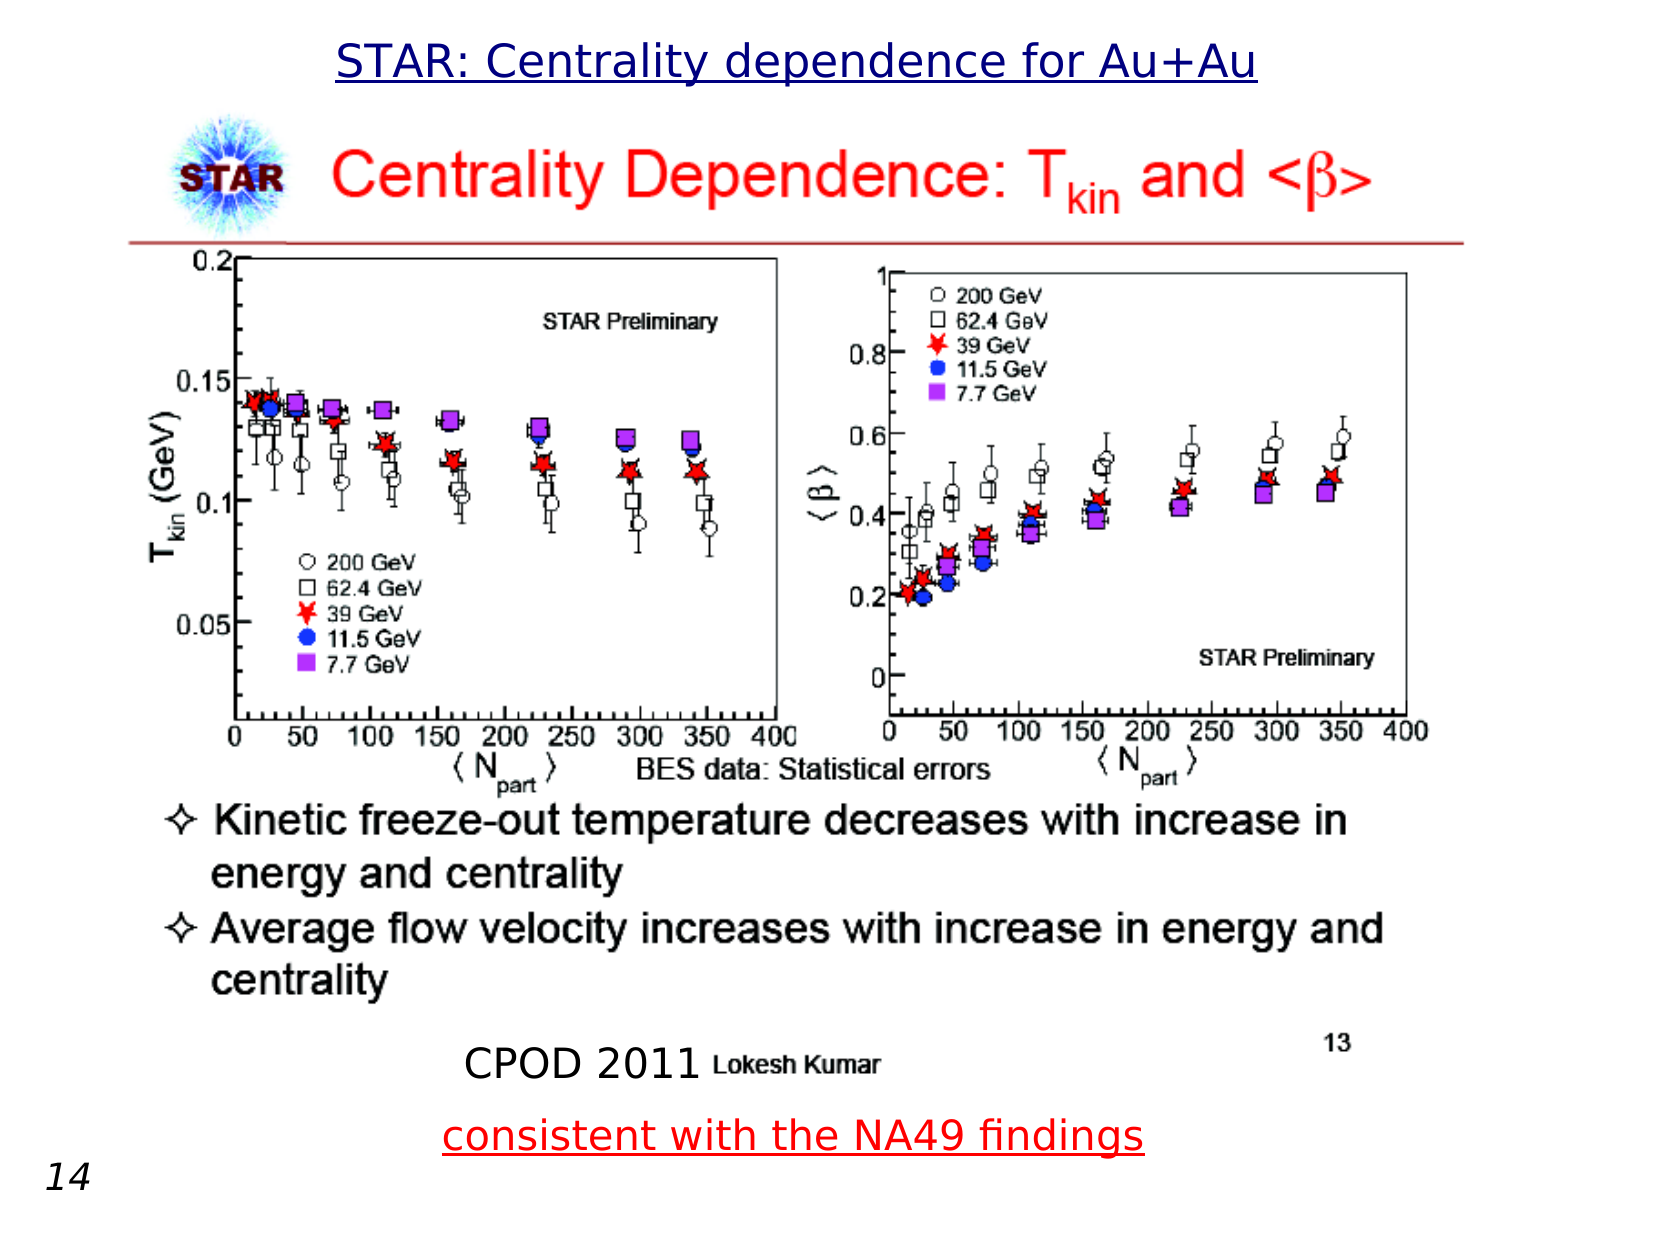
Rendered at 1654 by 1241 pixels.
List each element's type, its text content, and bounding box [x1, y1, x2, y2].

picture [83, 78, 1497, 1118]
text_box STAR: Centrality dependence for Au+Au [335, 34, 1259, 89]
text_box CPOD 2011 [463, 1040, 702, 1089]
text_box consistent with the NA49 findings [441, 1112, 1145, 1161]
